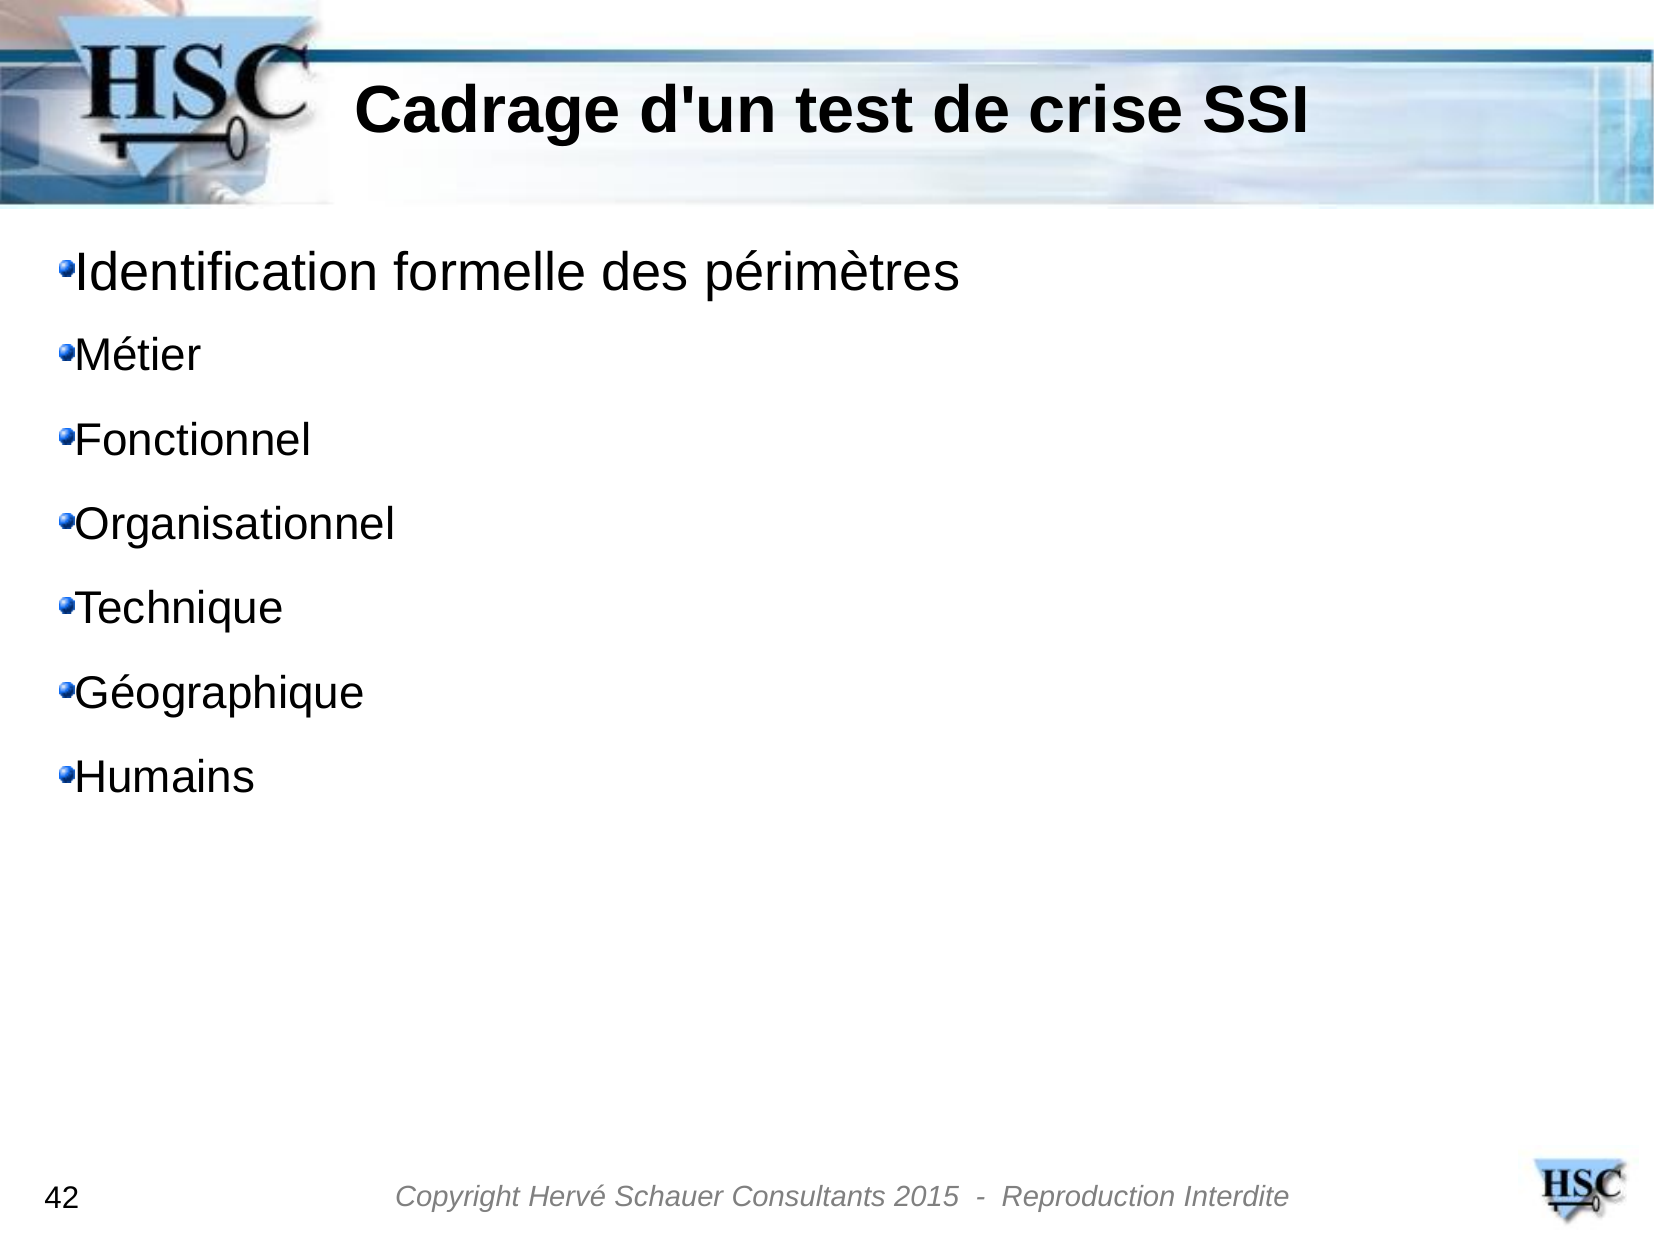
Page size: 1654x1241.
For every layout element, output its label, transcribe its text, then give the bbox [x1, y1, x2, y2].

list Identification formelle des périmètres Métier Fonctionnel Organisationnel Technique Géographique Humains [59, 236, 1625, 1152]
title Cadrage d'un test de crise SSI [354, 2, 1654, 210]
